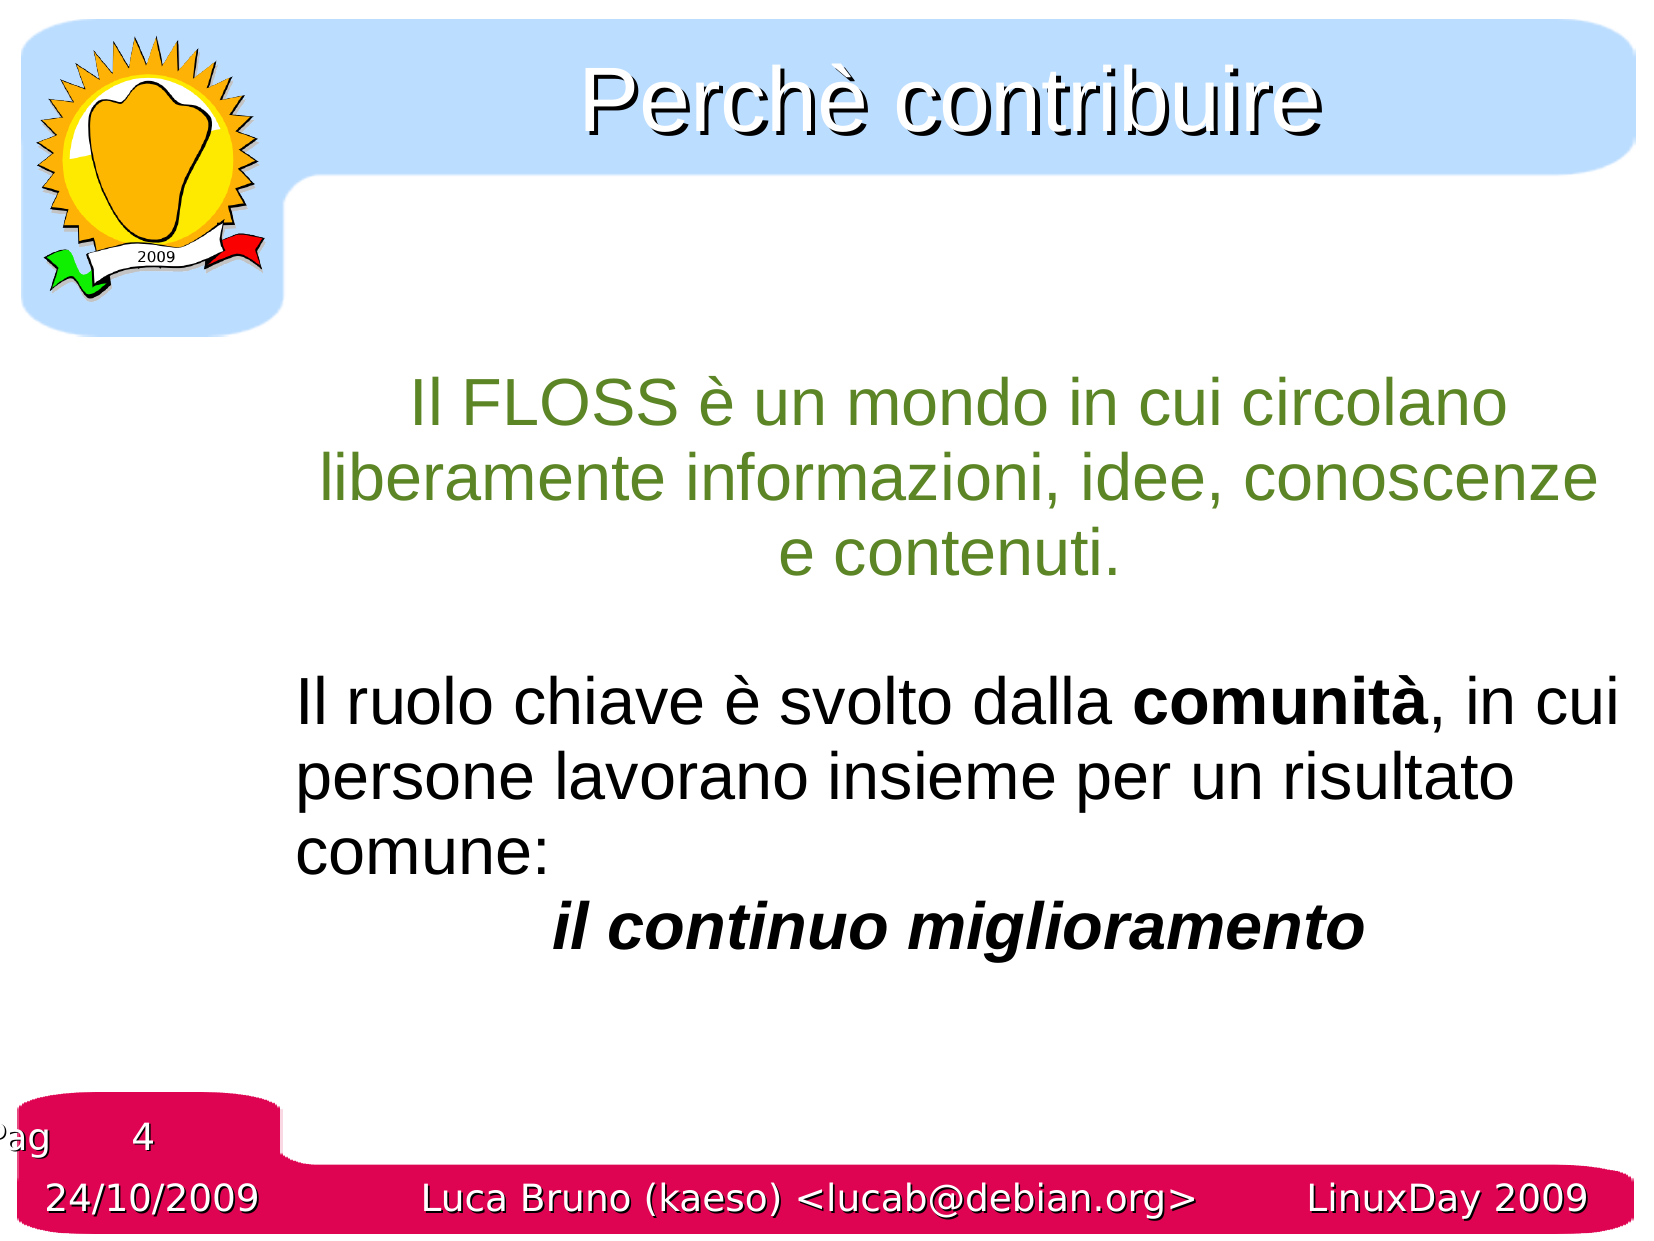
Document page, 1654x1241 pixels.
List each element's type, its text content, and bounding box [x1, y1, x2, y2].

subtitle Il FLOSS è un mondo in cui circolano liberamente informazioni, idee, conoscenze e contenuti. Il ruolo chiave è svolto dalla comunità, in cui persone lavorano insieme per un risultato comune: il continuo miglioramento [295, 206, 1625, 1123]
text_box 24/10/2009 [29, 1169, 284, 1241]
picture [21, 19, 1636, 337]
picture [17, 1092, 1634, 1234]
text_box Luca Bruno (kaeso) <lucab@debian.org> LinuxDay 2009 [405, 1169, 1604, 1241]
picture [35, 1133, 44, 1147]
text_box Pag <number> [46, 1108, 278, 1182]
title Perchè contribuire [265, 3, 1636, 196]
